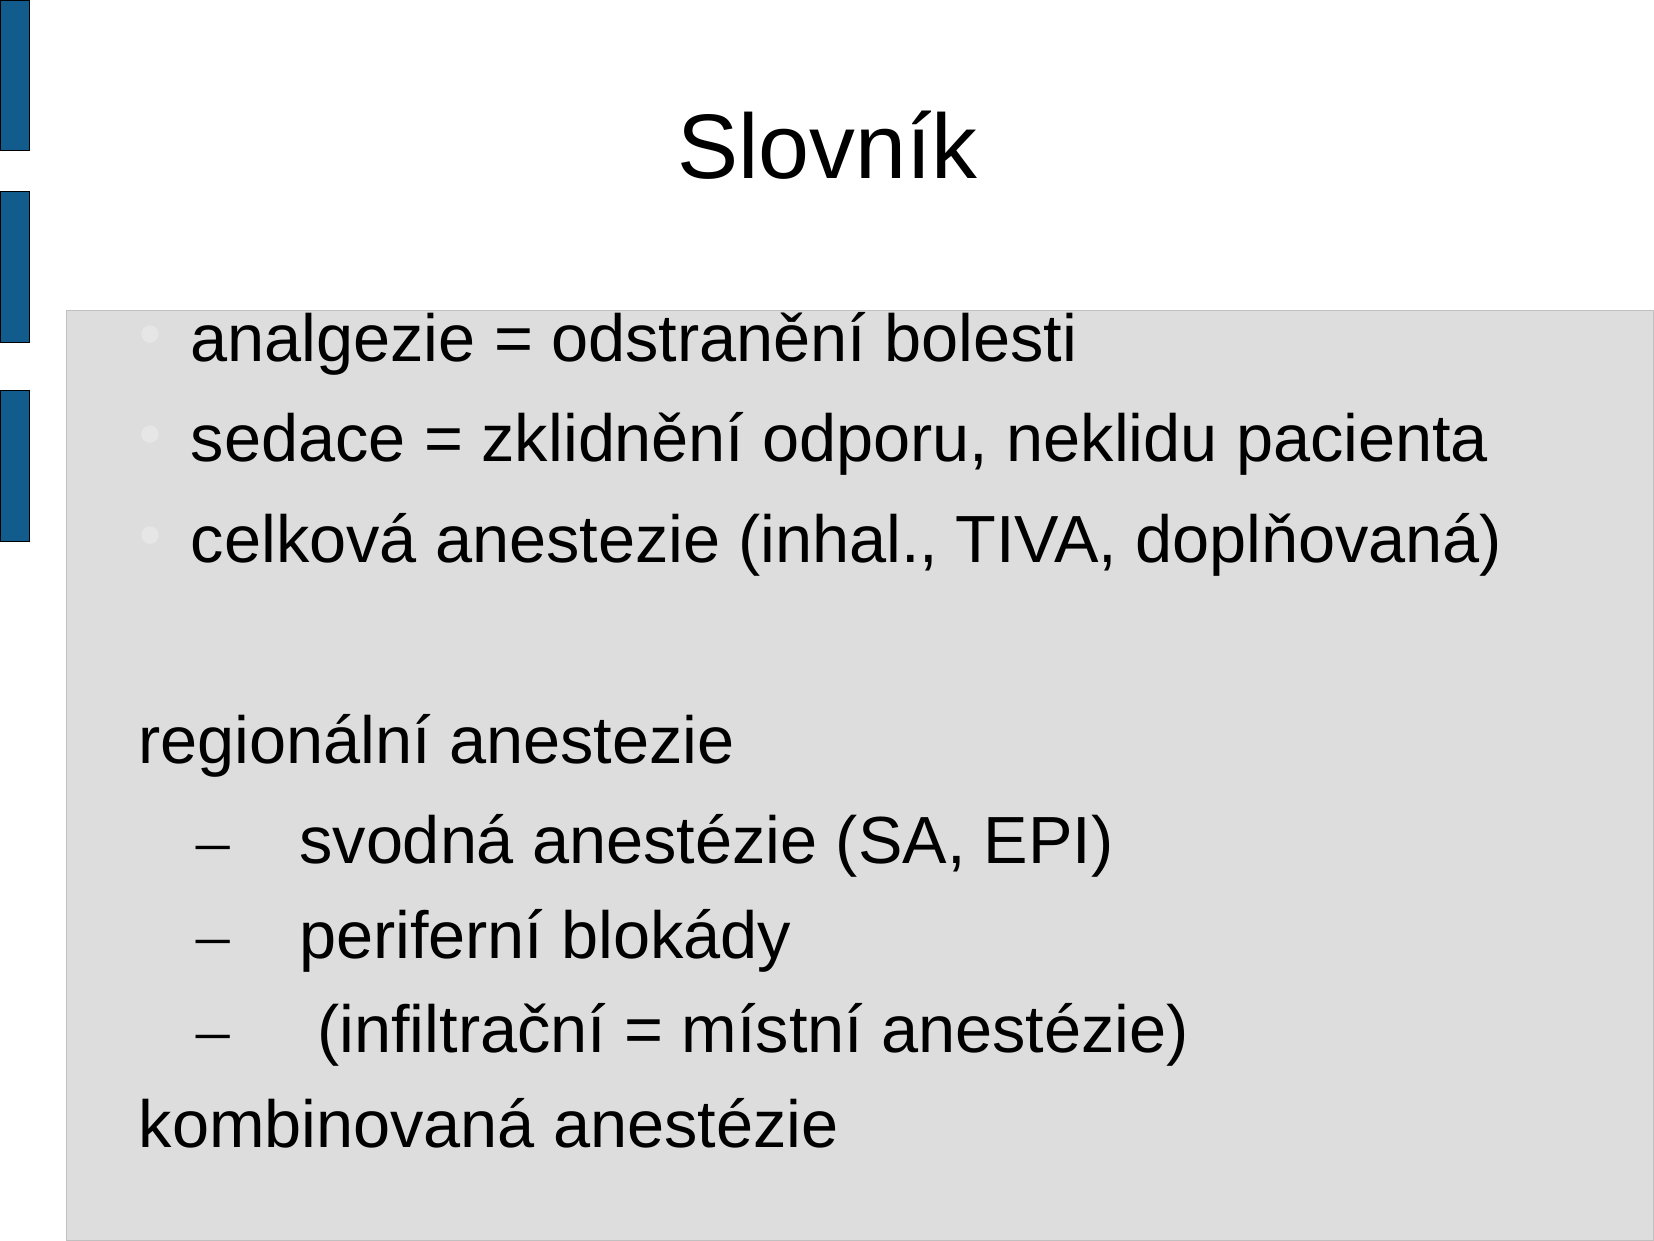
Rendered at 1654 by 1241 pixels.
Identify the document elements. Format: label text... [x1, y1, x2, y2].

title Slovník [121, 46, 1534, 254]
list analgezie = odstranění bolesti sedace = zklidnění odporu, neklidu pacienta celková anestezie (inhal., TIVA, doplňovaná) regionální anestezie svodná anestézie (SA, EPI) periferní blokády (infiltrační = místní anestézie) kombinovaná anestézie [121, 304, 1561, 1188]
